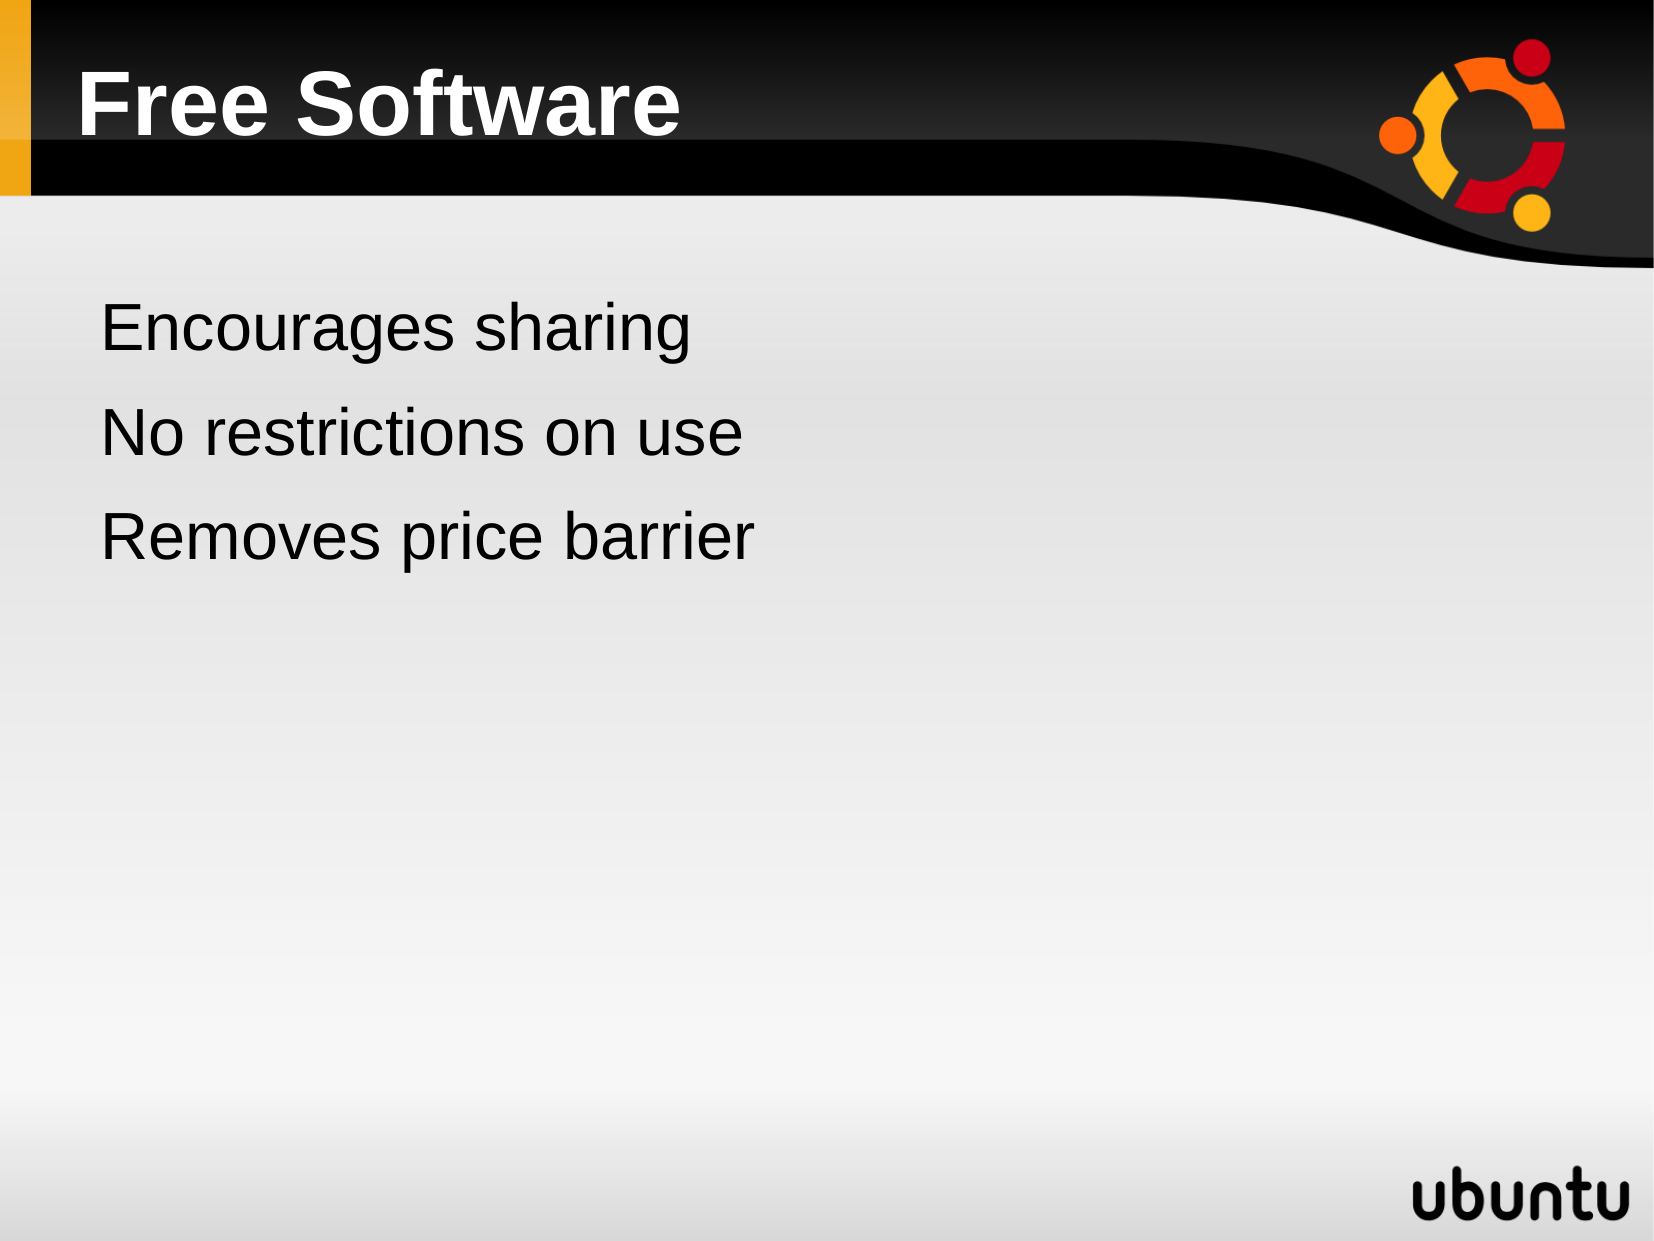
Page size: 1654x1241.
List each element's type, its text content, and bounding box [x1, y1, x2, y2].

picture [0, 0, 1654, 1241]
title Free Software [76, 0, 1565, 208]
list Encourages sharing No restrictions on use Removes price barrier [82, 290, 1571, 1109]
